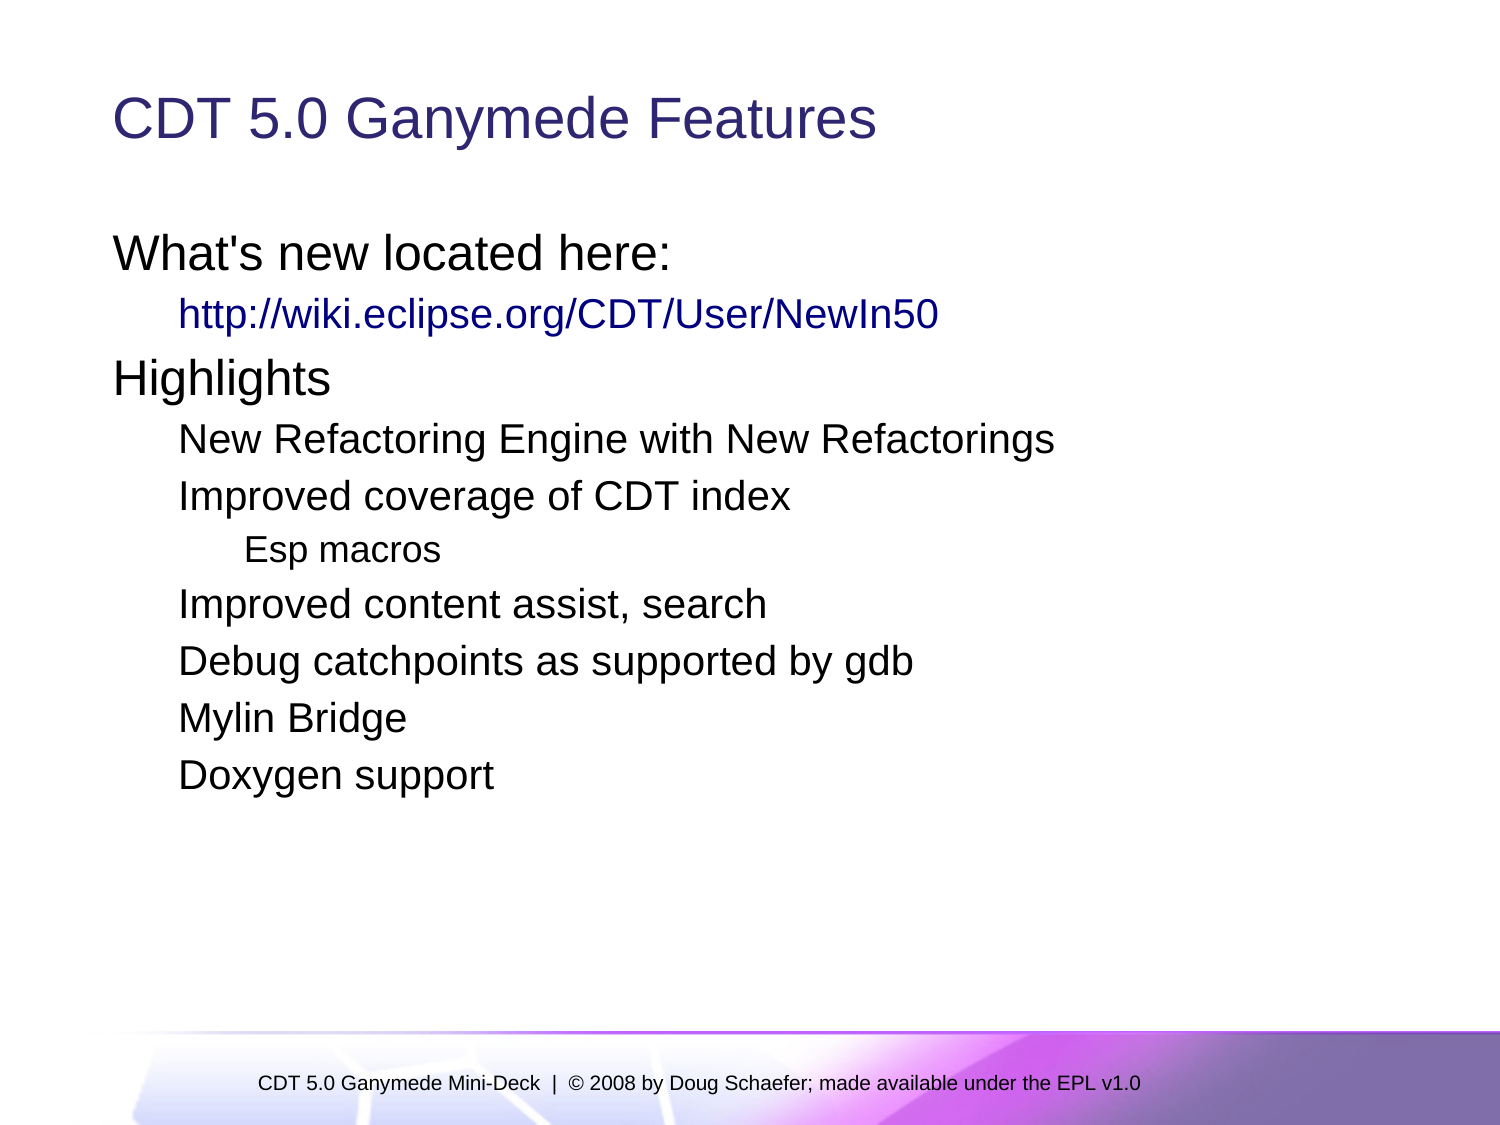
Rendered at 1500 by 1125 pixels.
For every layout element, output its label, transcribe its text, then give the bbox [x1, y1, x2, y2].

picture [0, 1031, 1500, 1125]
title CDT 5.0 Ganymede Features [112, 75, 1388, 163]
list What's new located here: http://wiki.eclipse.org/CDT/User/NewIn50 Highlights New Refactoring Engine with New Refactorings Improved coverage of CDT index Esp macros Improved content assist, search Debug catchpoints as supported by gdb Mylin Bridge Doxygen support [112, 224, 1388, 1001]
